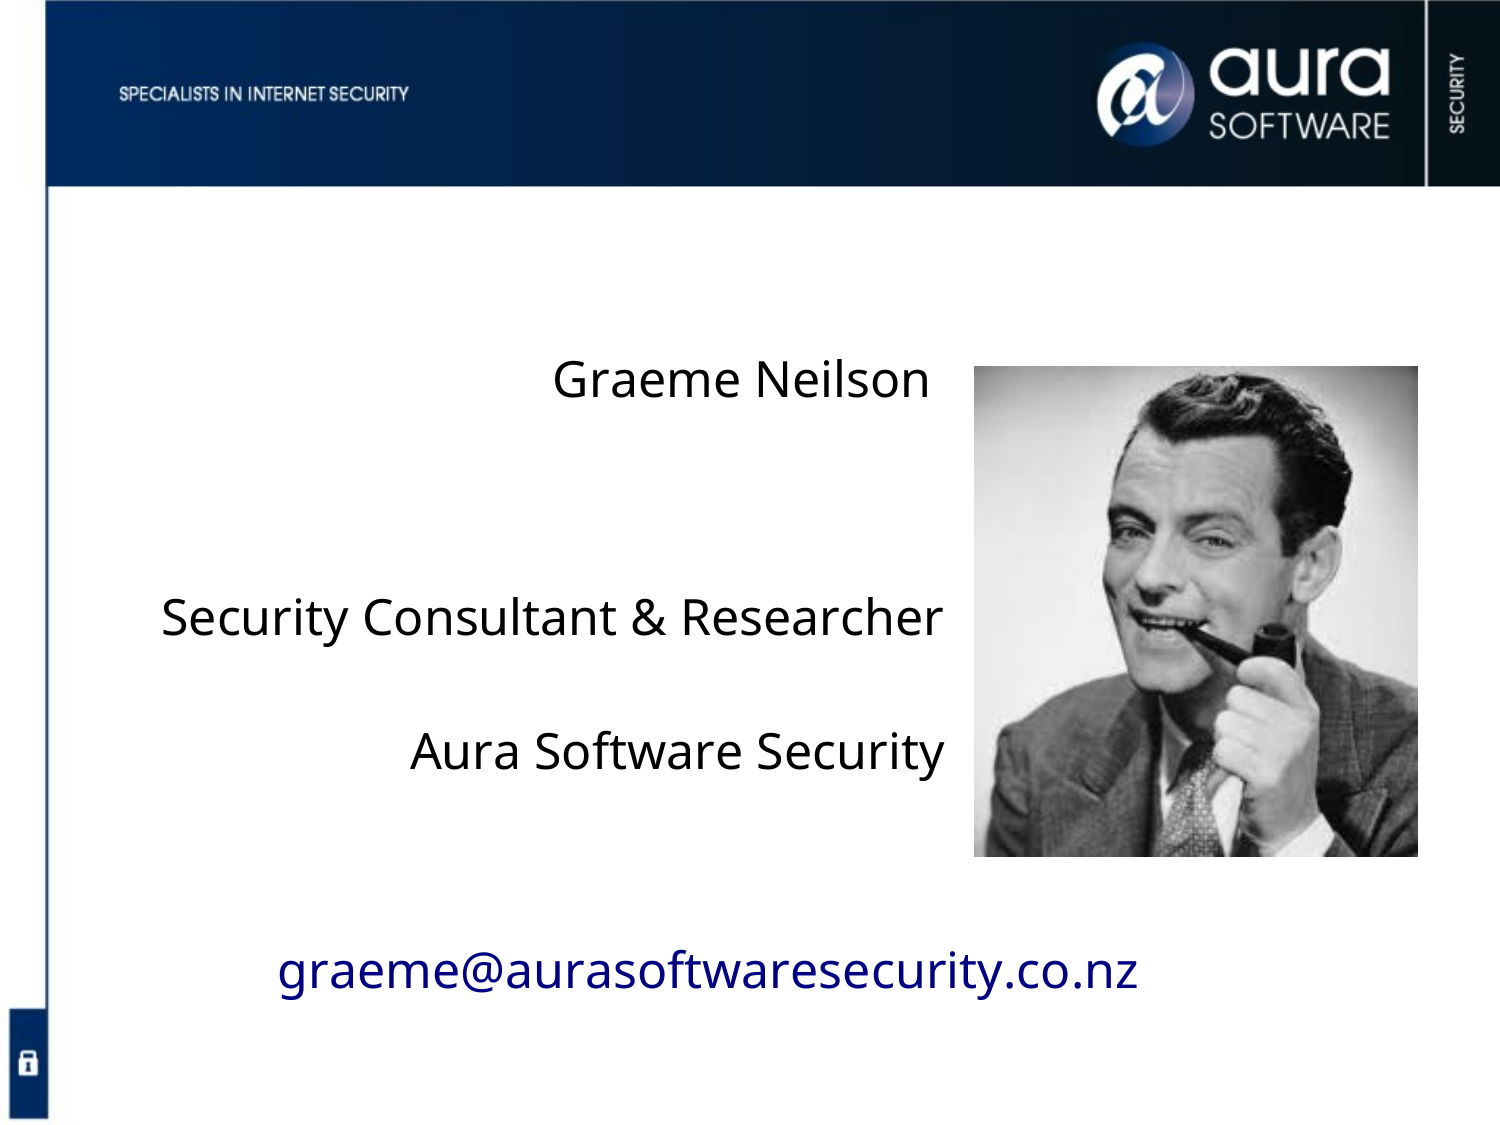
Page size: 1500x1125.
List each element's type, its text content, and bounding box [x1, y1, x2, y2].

text_box graeme@aurasoftwaresecurity.co.nz [177, 944, 1241, 1004]
picture [0, 0, 1500, 1125]
list Graeme Neilson Security Consultant & Researcher Aura Software Security [88, 354, 945, 783]
